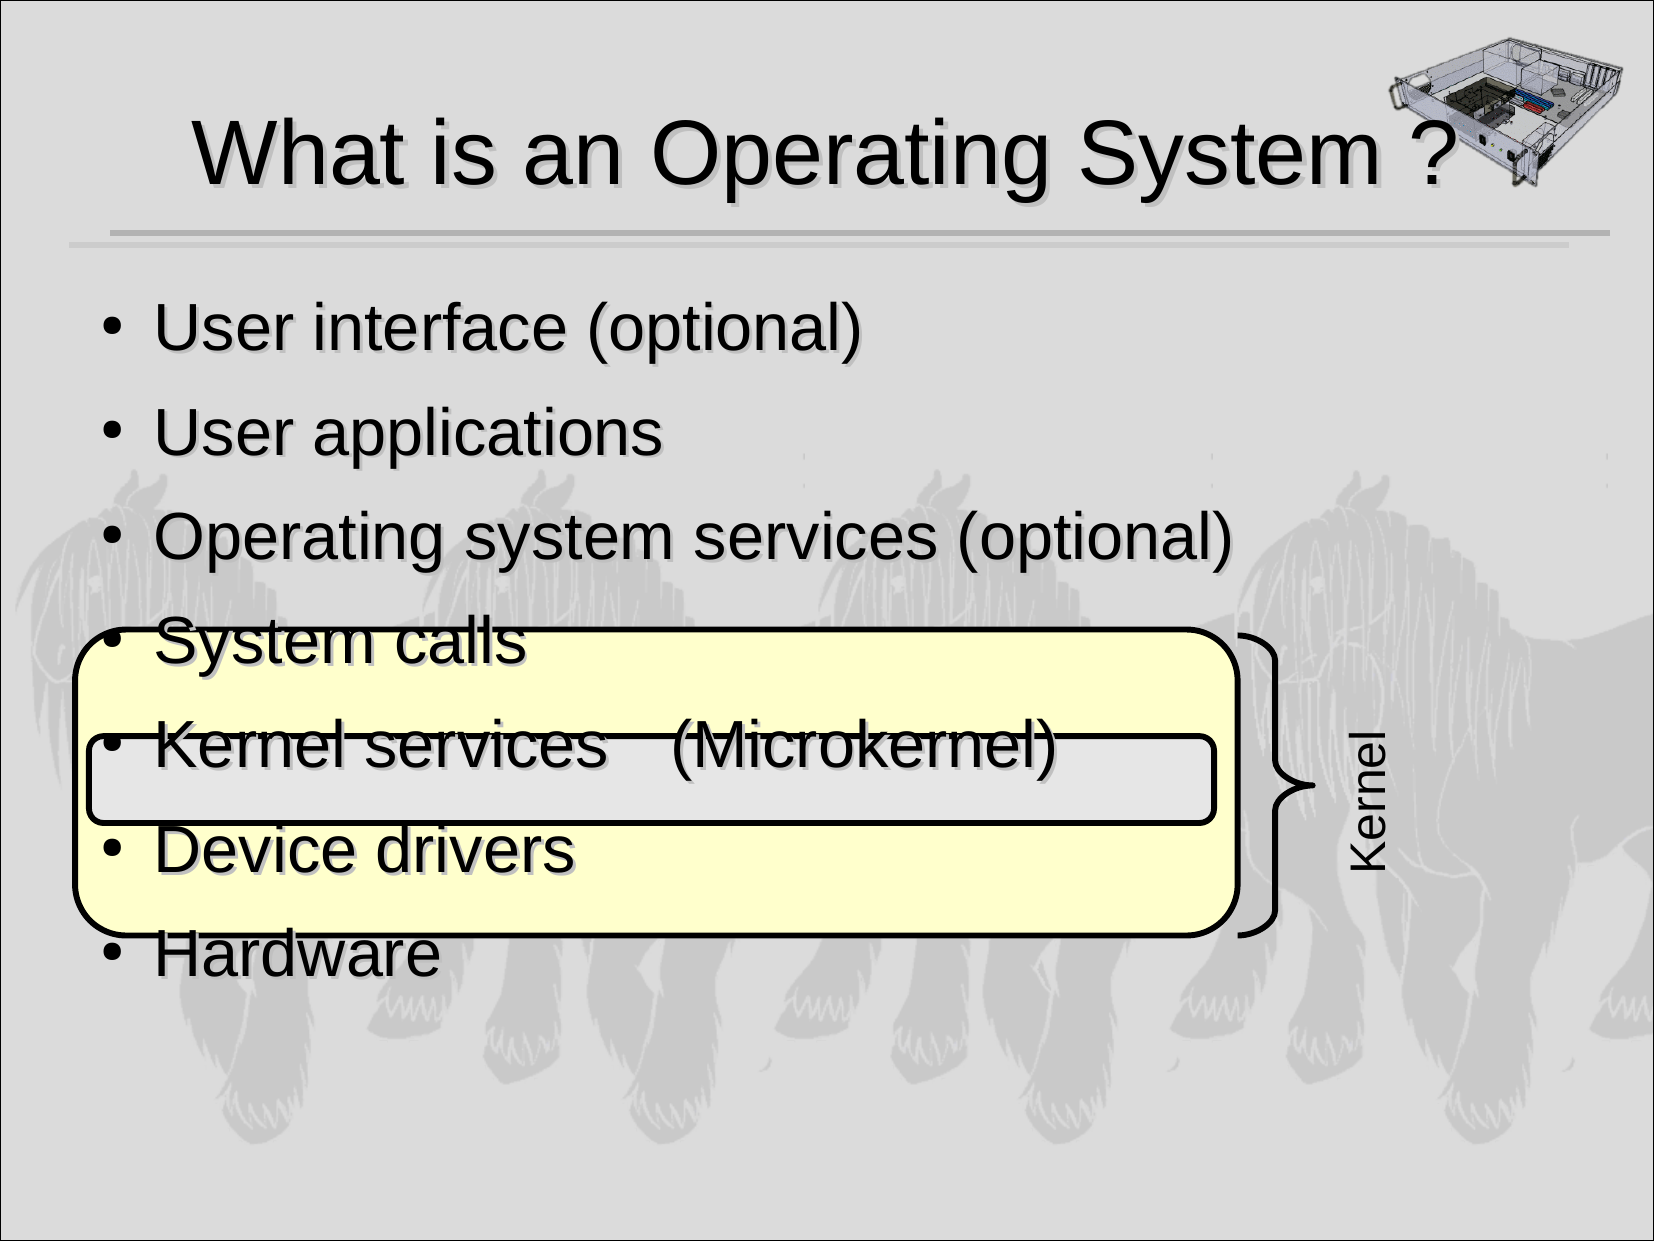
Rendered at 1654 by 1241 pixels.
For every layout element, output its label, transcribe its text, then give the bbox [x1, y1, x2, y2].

list User interface (optional) User applications Operating system services (optional) System calls Kernel services (Microkernel) Device drivers Hardware [82, 290, 1571, 1109]
picture [1387, 36, 1624, 188]
title What is an Operating System ? [82, 49, 1571, 257]
text_box [75, 654, 82, 911]
